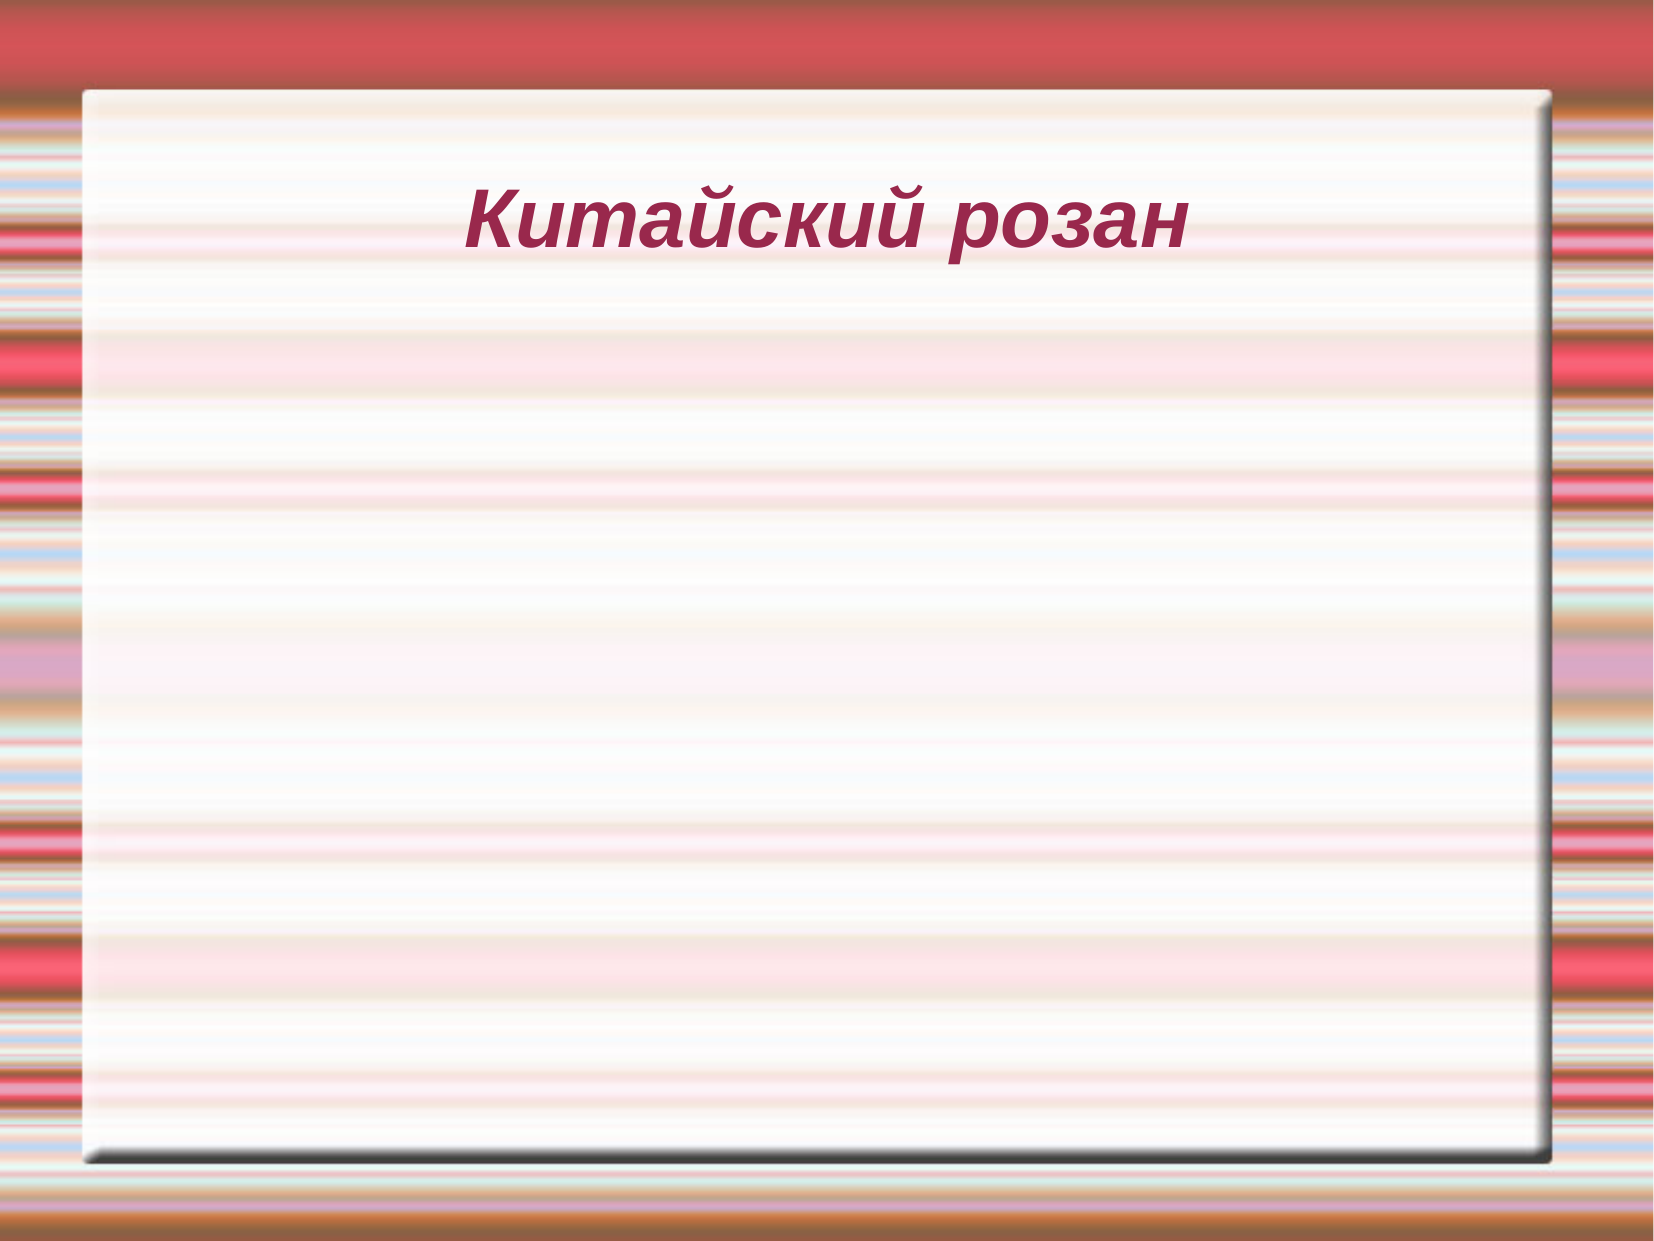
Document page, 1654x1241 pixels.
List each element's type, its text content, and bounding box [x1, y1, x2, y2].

chart [134, 350, 1516, 1132]
title Китайский розан [121, 122, 1534, 315]
picture [0, 0, 1654, 1241]
